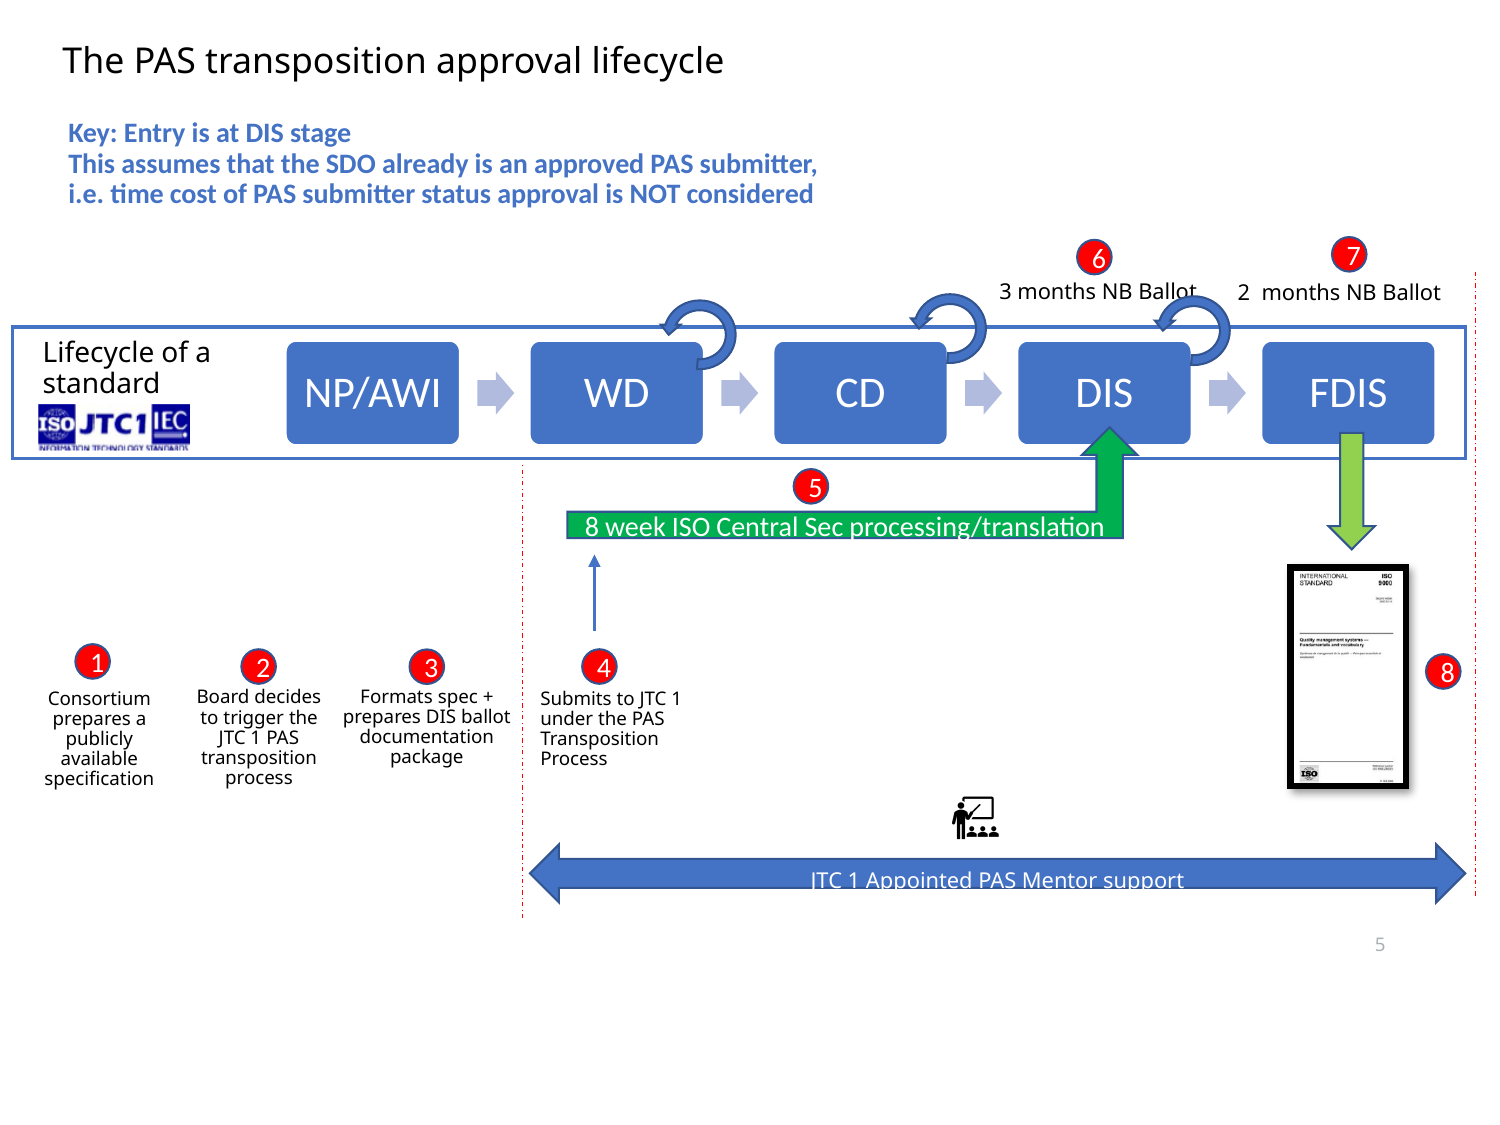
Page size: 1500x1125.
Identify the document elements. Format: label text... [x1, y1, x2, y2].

text_box [965, 371, 1003, 415]
text_box DIS [1017, 340, 1192, 446]
text_box 2 months NB Ballot [1222, 273, 1456, 313]
text_box 4 [582, 649, 617, 684]
text_box WD [529, 340, 704, 446]
text_box [721, 371, 759, 415]
slide_number <number> [1059, 922, 1397, 968]
text_box 3 months NB Ballot [984, 273, 1212, 313]
title The PAS transposition approval lifecycle [47, 35, 1397, 90]
text_box 8 [1426, 654, 1461, 689]
picture [36, 403, 190, 453]
text_box Consortium prepares a publicly available specification [25, 688, 174, 722]
text_box CD [773, 340, 948, 446]
text_box NP/AWI [285, 340, 460, 446]
text_box Submits to JTC 1 under the PAS Transposition Process [540, 689, 696, 722]
picture [1293, 570, 1403, 783]
text_box 6 [1077, 239, 1112, 275]
text_box [660, 300, 736, 370]
text_box 3 [409, 649, 445, 684]
text_box [1154, 296, 1230, 366]
text_box 5 [793, 469, 829, 504]
text_box 1 [75, 644, 110, 679]
list Key: Entry is at DIS stage This assumes that the SDO already is an approved PAS submitter, i.e. time cost of PAS submitter status approval is NOT considered [53, 111, 1403, 213]
text_box [911, 294, 986, 363]
text_box JTC 1 Appointed PAS Mentor support [529, 844, 1466, 903]
text_box 2 [241, 649, 276, 684]
picture [949, 791, 1002, 844]
text_box [1209, 371, 1246, 415]
text_box [1328, 432, 1375, 550]
text_box 7 [1331, 237, 1367, 272]
text_box 8 week ISO Central Sec processing/translation [567, 427, 1138, 539]
text_box [477, 371, 515, 415]
text_box Board decides to trigger the JTC 1 PAS transposition process [186, 687, 331, 811]
text_box Formats spec + prepares DIS ballot documentation package [337, 687, 516, 792]
text_box Lifecycle of a standard [42, 338, 244, 397]
text_box FDIS [1261, 340, 1436, 446]
